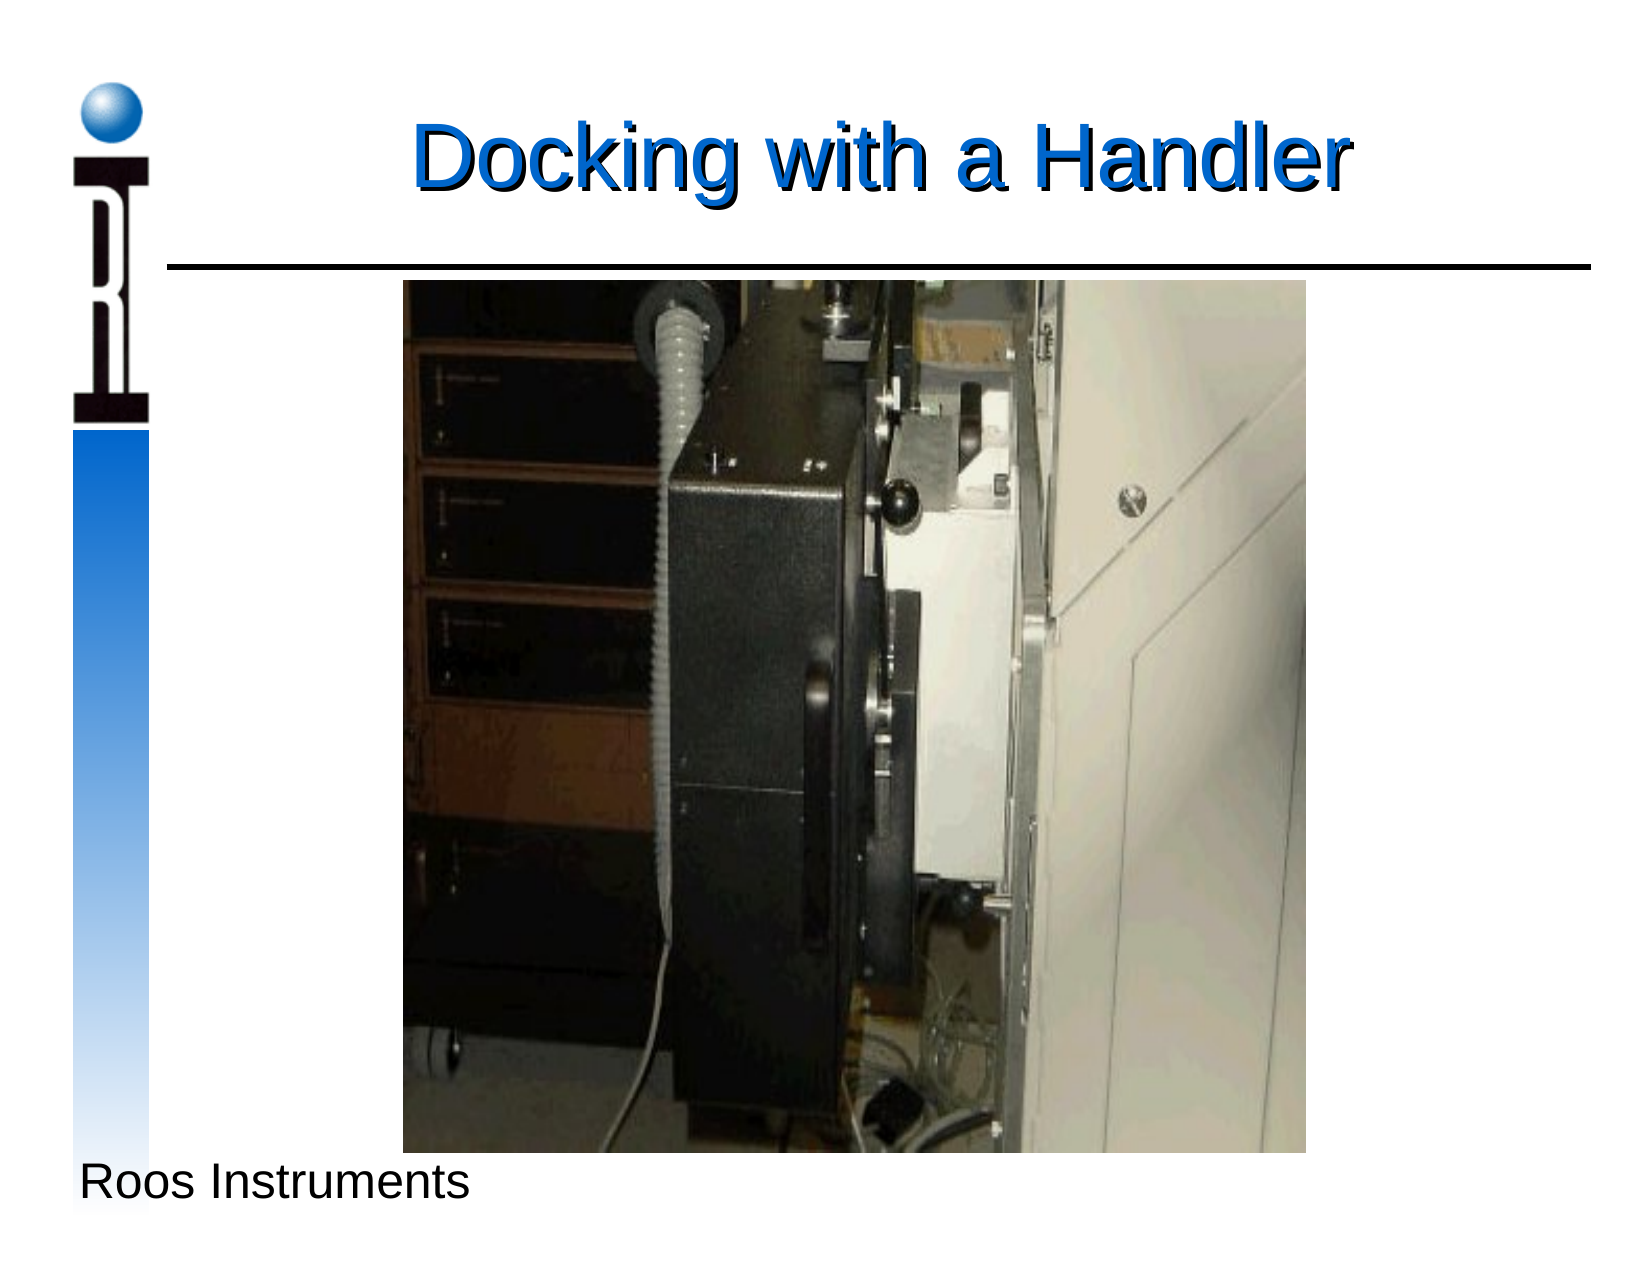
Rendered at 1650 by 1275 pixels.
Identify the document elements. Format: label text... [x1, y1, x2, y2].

picture [403, 280, 1306, 1153]
picture [69, 78, 154, 430]
title Docking with a Handler [171, 59, 1591, 253]
